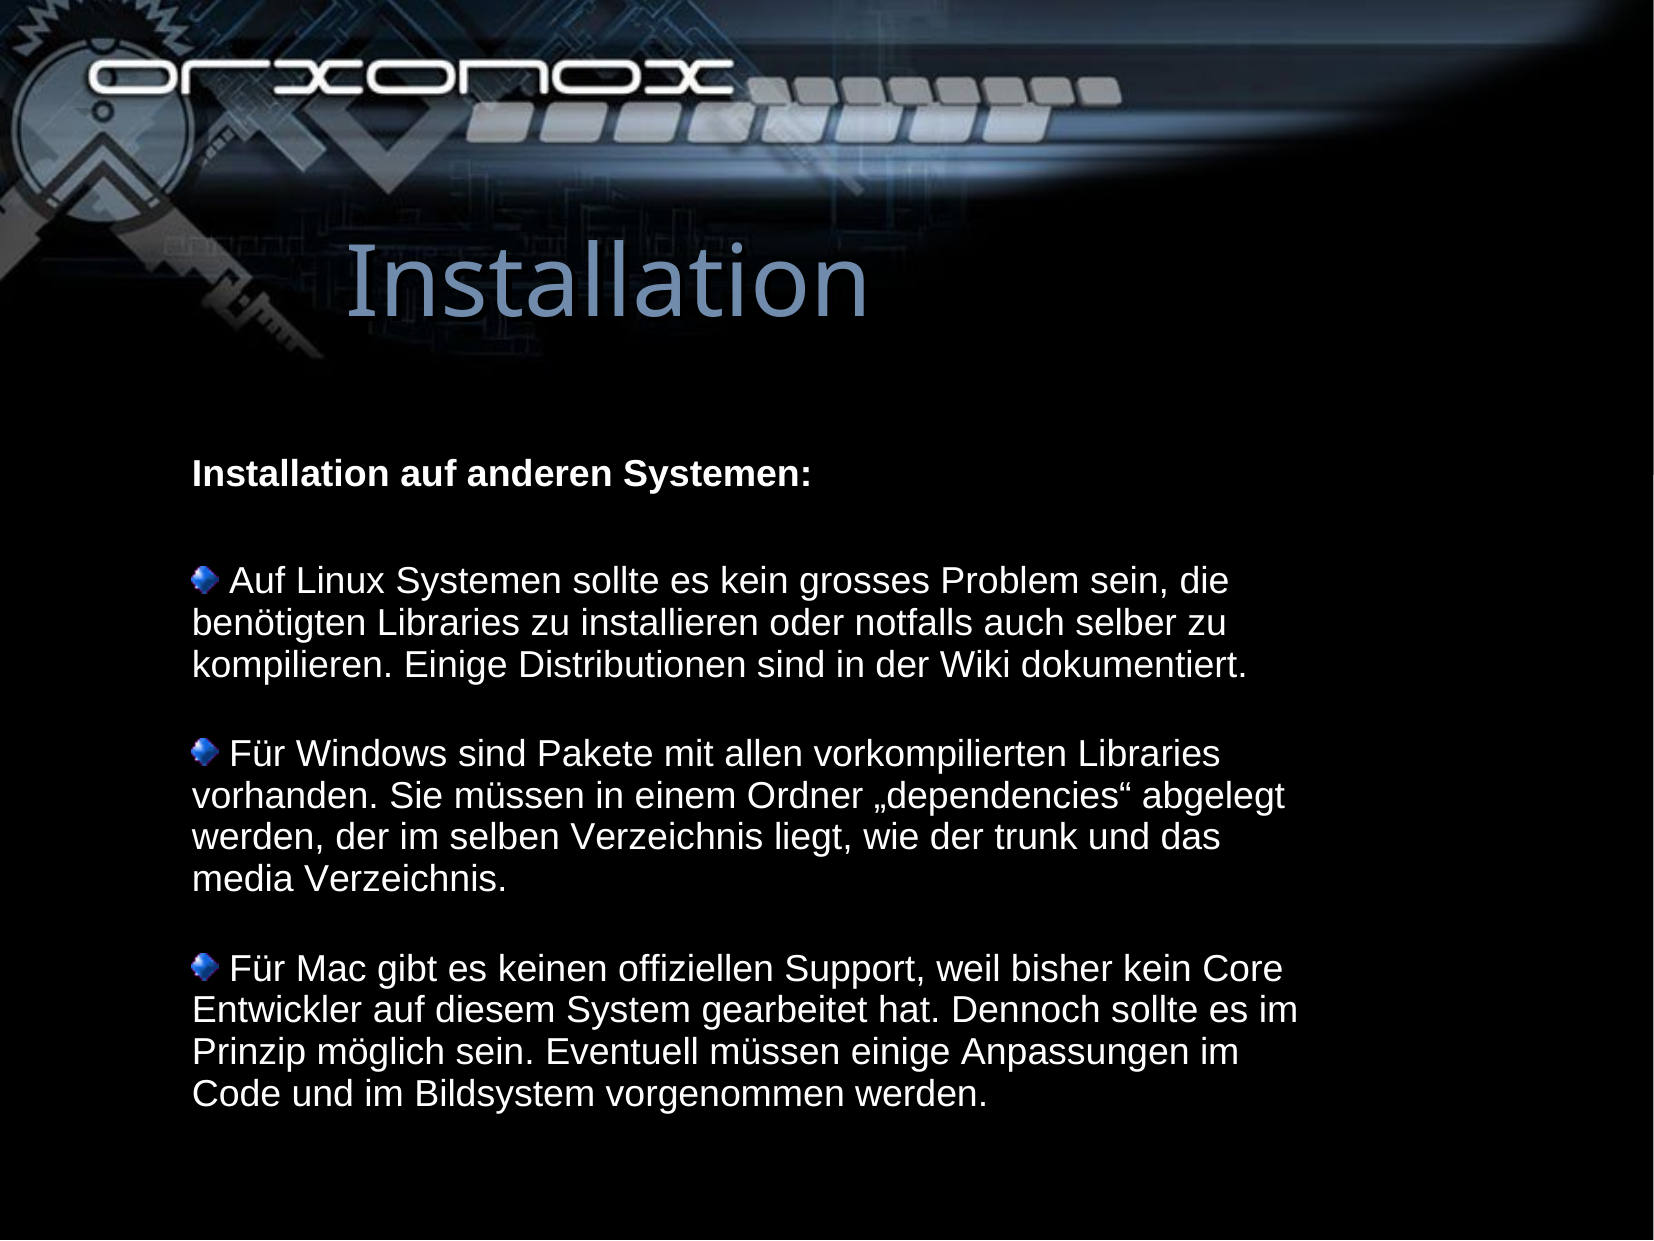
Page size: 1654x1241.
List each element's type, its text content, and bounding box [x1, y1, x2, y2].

text_box Installation [330, 194, 1306, 344]
picture [0, 0, 1654, 475]
picture [191, 738, 219, 766]
text_box Installation auf anderen Systemen: Auf Linux Systemen sollte es kein grosses Problem sein, die benötigten Libraries zu installieren oder notfalls auch selber zu kompilieren. Einige Distributionen sind in der Wiki dokumentiert. Für Windows sind Pakete mit allen vorkompilierten Libraries vorhanden. Sie müssen in einem Ordner „dependencies“ abgelegt werden, der im selben Verzeichnis liegt, wie der trunk und das media Verzeichnis. Für Mac gibt es keinen offiziellen Support, weil bisher kein Core Entwickler auf diesem System gearbeitet hat. Dennoch sollte es im Prinzip möglich sein. Eventuell müssen einige Anpassungen im Code und im Bildsystem vorgenommen werden. [177, 442, 1329, 1136]
picture [191, 953, 219, 981]
picture [191, 566, 219, 594]
